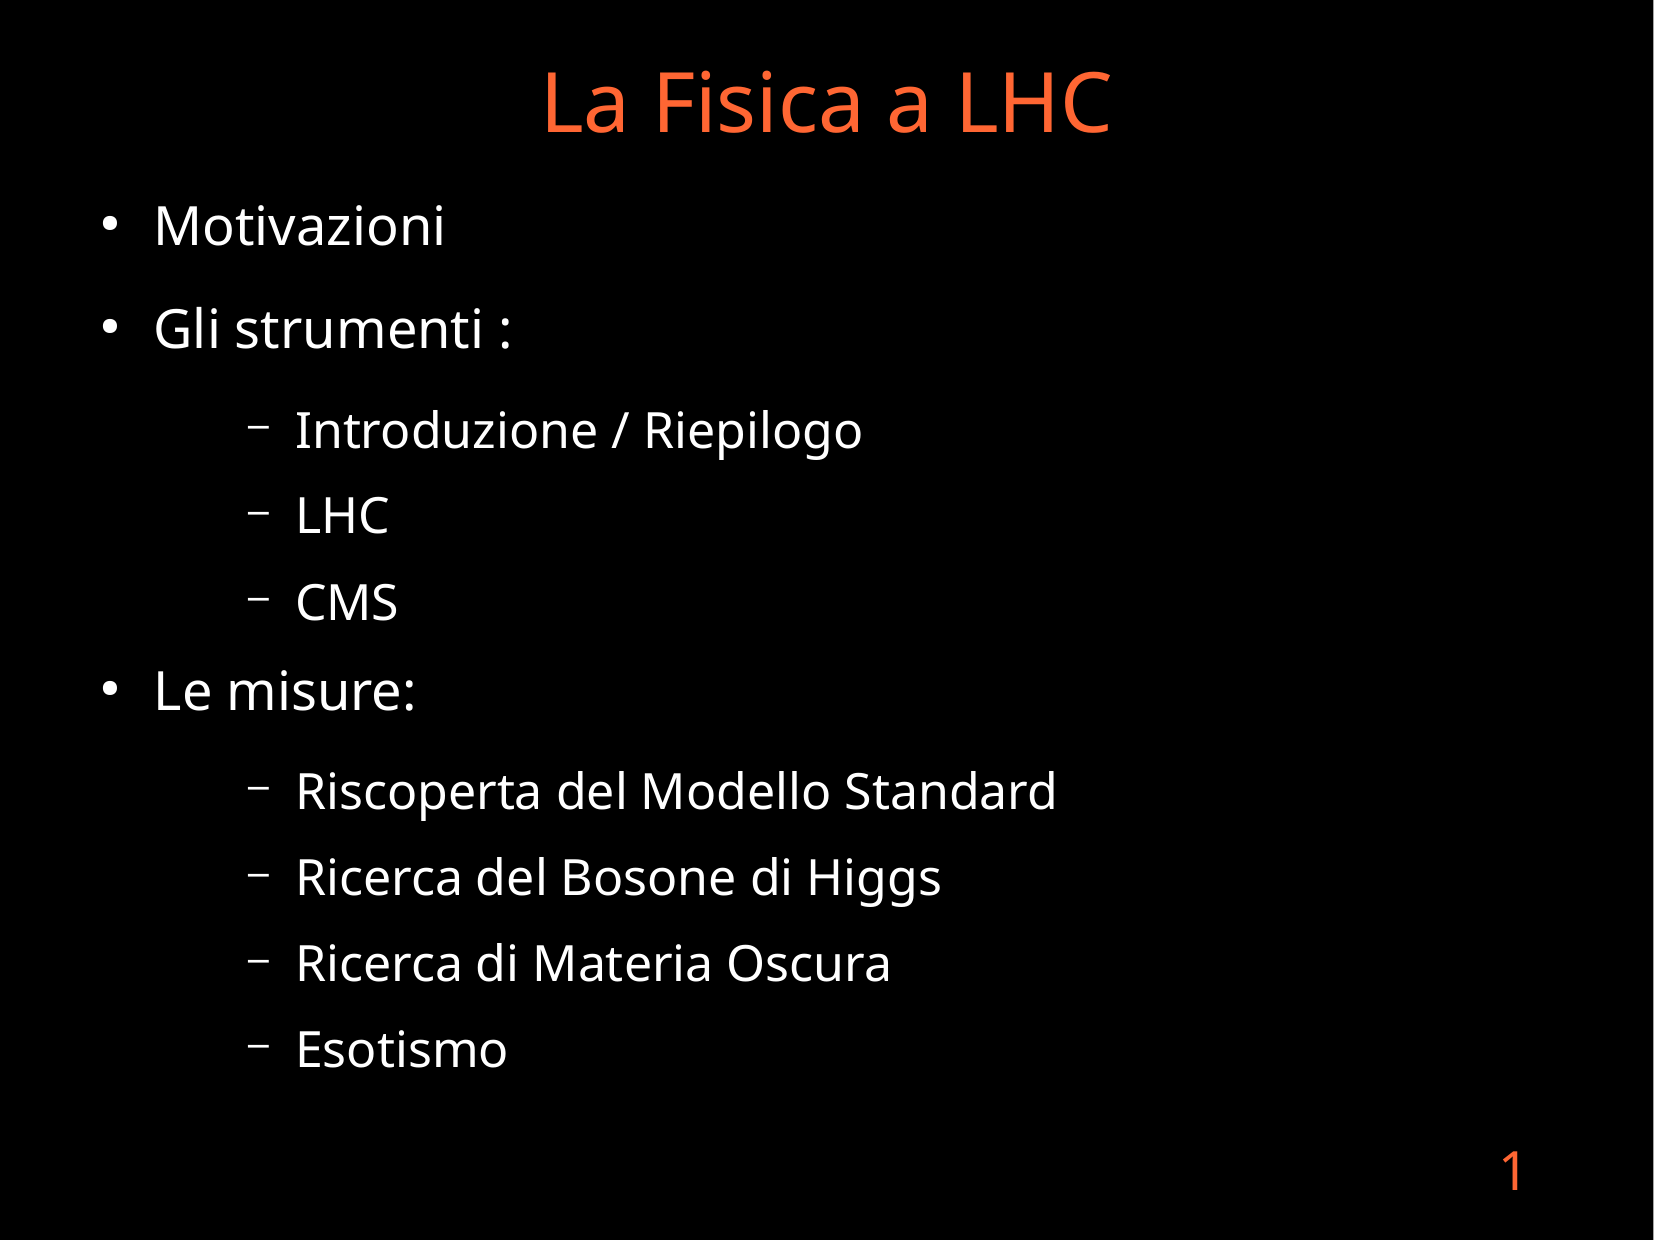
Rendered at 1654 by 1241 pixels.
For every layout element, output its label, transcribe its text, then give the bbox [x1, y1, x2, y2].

list Motivazioni Gli strumenti : Introduzione / Riepilogo LHC CMS Le misure: Riscoperta del Modello Standard Ricerca del Bosone di Higgs Ricerca di Materia Oscura Esotismo [82, 187, 1571, 1094]
title La Fisica a LHC [82, 47, 1571, 153]
